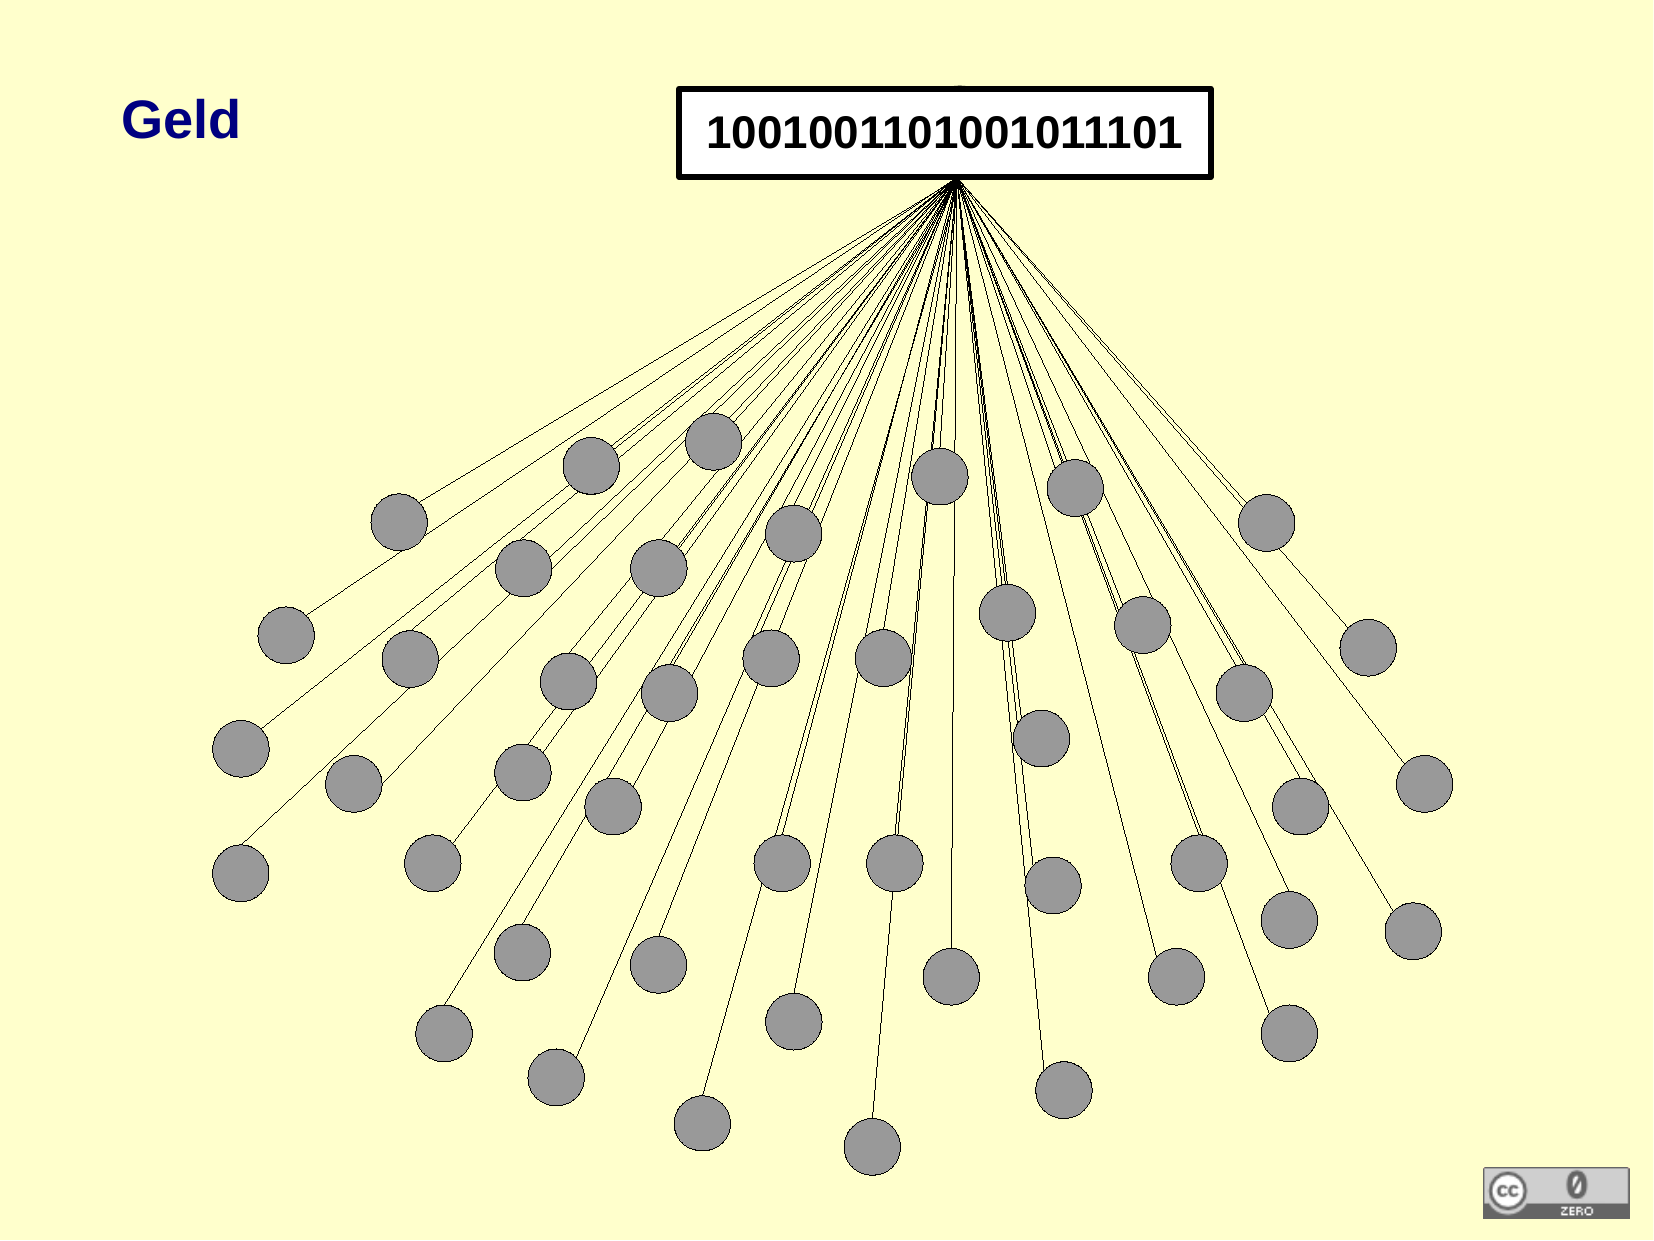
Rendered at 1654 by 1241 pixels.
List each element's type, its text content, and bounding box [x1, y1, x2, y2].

text_box [494, 924, 551, 981]
text_box [527, 1048, 585, 1106]
text_box [382, 630, 439, 688]
text_box [765, 993, 823, 1051]
text_box [1396, 755, 1453, 813]
text_box [979, 584, 1036, 642]
text_box [1261, 891, 1318, 949]
text_box [630, 936, 687, 994]
text_box [753, 834, 811, 892]
text_box [325, 755, 383, 813]
text_box [370, 493, 428, 551]
title Geld [121, 61, 857, 178]
text_box [1047, 459, 1104, 517]
text_box [1339, 619, 1397, 677]
text_box [1170, 834, 1228, 892]
text_box [1148, 948, 1205, 1006]
text_box [494, 744, 552, 801]
text_box [212, 844, 269, 902]
text_box [415, 1004, 473, 1062]
text_box [1272, 778, 1329, 835]
text_box [584, 778, 642, 835]
text_box [540, 653, 597, 710]
text_box [1114, 596, 1172, 654]
text_box [674, 1095, 731, 1151]
text_box [911, 448, 969, 505]
text_box [1238, 494, 1295, 552]
text_box [404, 834, 462, 892]
text_box 1001001101001011101 [679, 88, 1211, 178]
text_box [641, 664, 698, 722]
text_box [1216, 664, 1273, 722]
text_box [630, 539, 688, 597]
text_box [923, 948, 980, 1006]
text_box [212, 720, 270, 778]
text_box [765, 505, 822, 563]
text_box [1385, 902, 1442, 960]
text_box [1013, 710, 1070, 767]
text_box [866, 834, 924, 892]
text_box [844, 1118, 901, 1176]
text_box [1024, 857, 1082, 914]
text_box [742, 629, 800, 687]
text_box [563, 437, 620, 495]
text_box [855, 629, 912, 687]
text_box [685, 413, 742, 471]
picture [1483, 1167, 1630, 1219]
text_box [495, 539, 552, 597]
text_box [1261, 1004, 1318, 1062]
text_box [257, 606, 315, 664]
text_box [1035, 1061, 1093, 1119]
